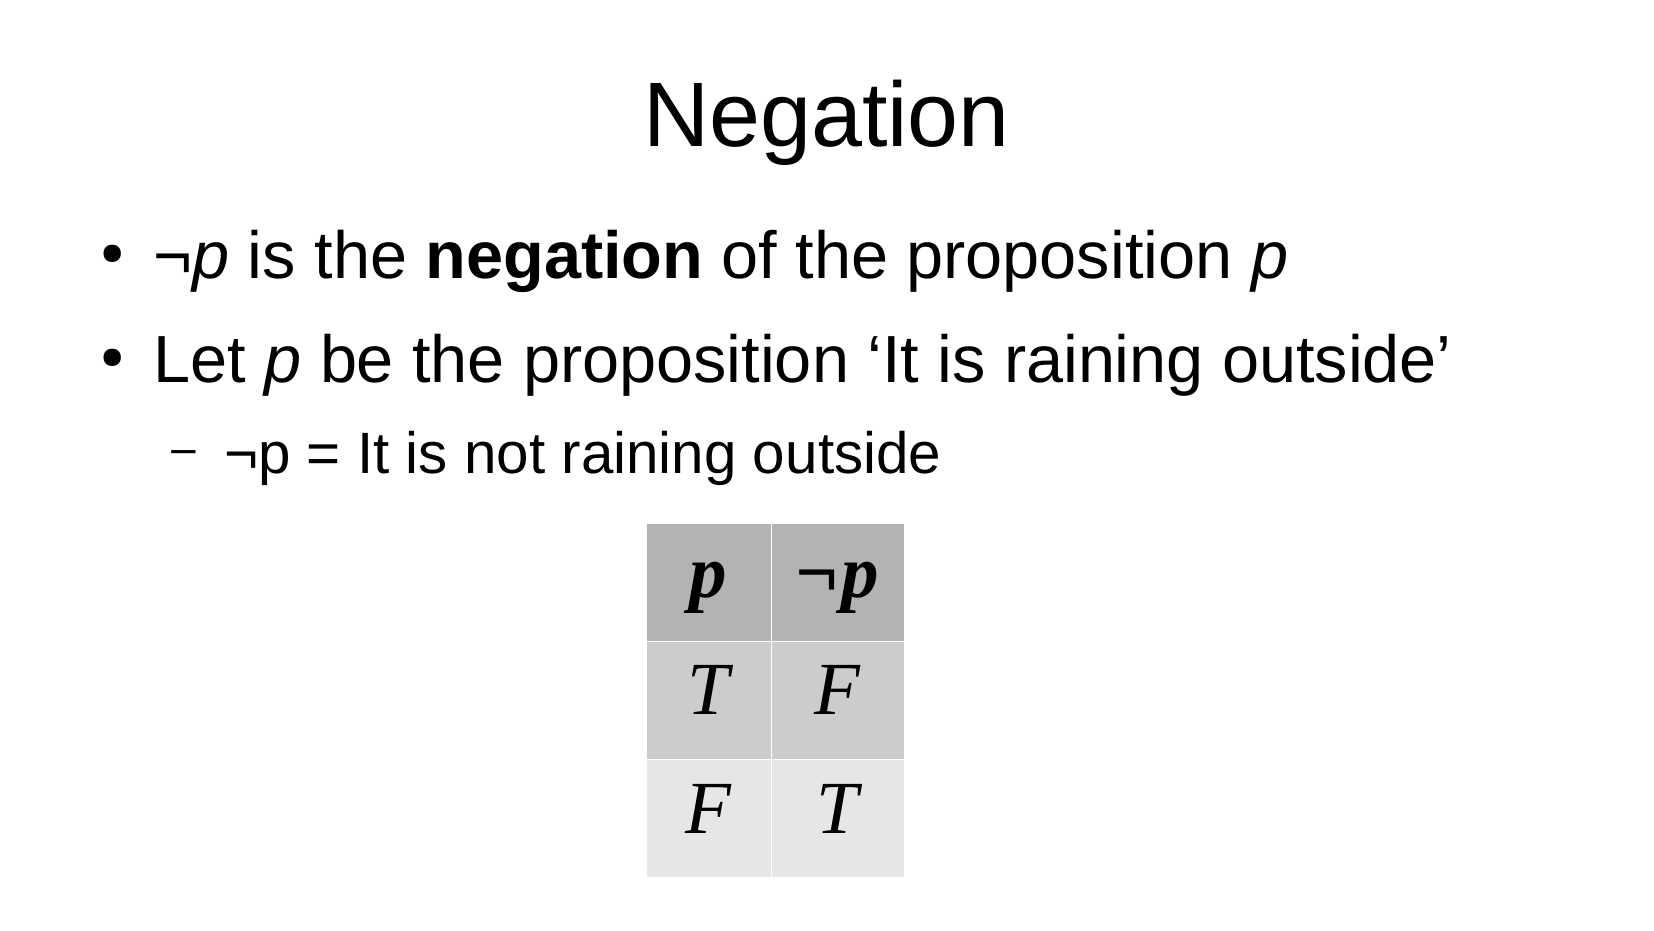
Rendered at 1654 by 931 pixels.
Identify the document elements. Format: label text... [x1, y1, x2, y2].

table_cell T [647, 642, 771, 759]
list ¬p is the negation of the proposition p Let p be the proposition ‘It is raining outside’ ¬p = It is not raining outside [82, 217, 1571, 758]
table_header p [647, 524, 771, 641]
table_cell T [772, 760, 904, 877]
title Negation [82, 37, 1571, 193]
table_cell F [647, 760, 771, 877]
table_header ¬p [772, 524, 904, 641]
table_cell F [772, 642, 904, 759]
